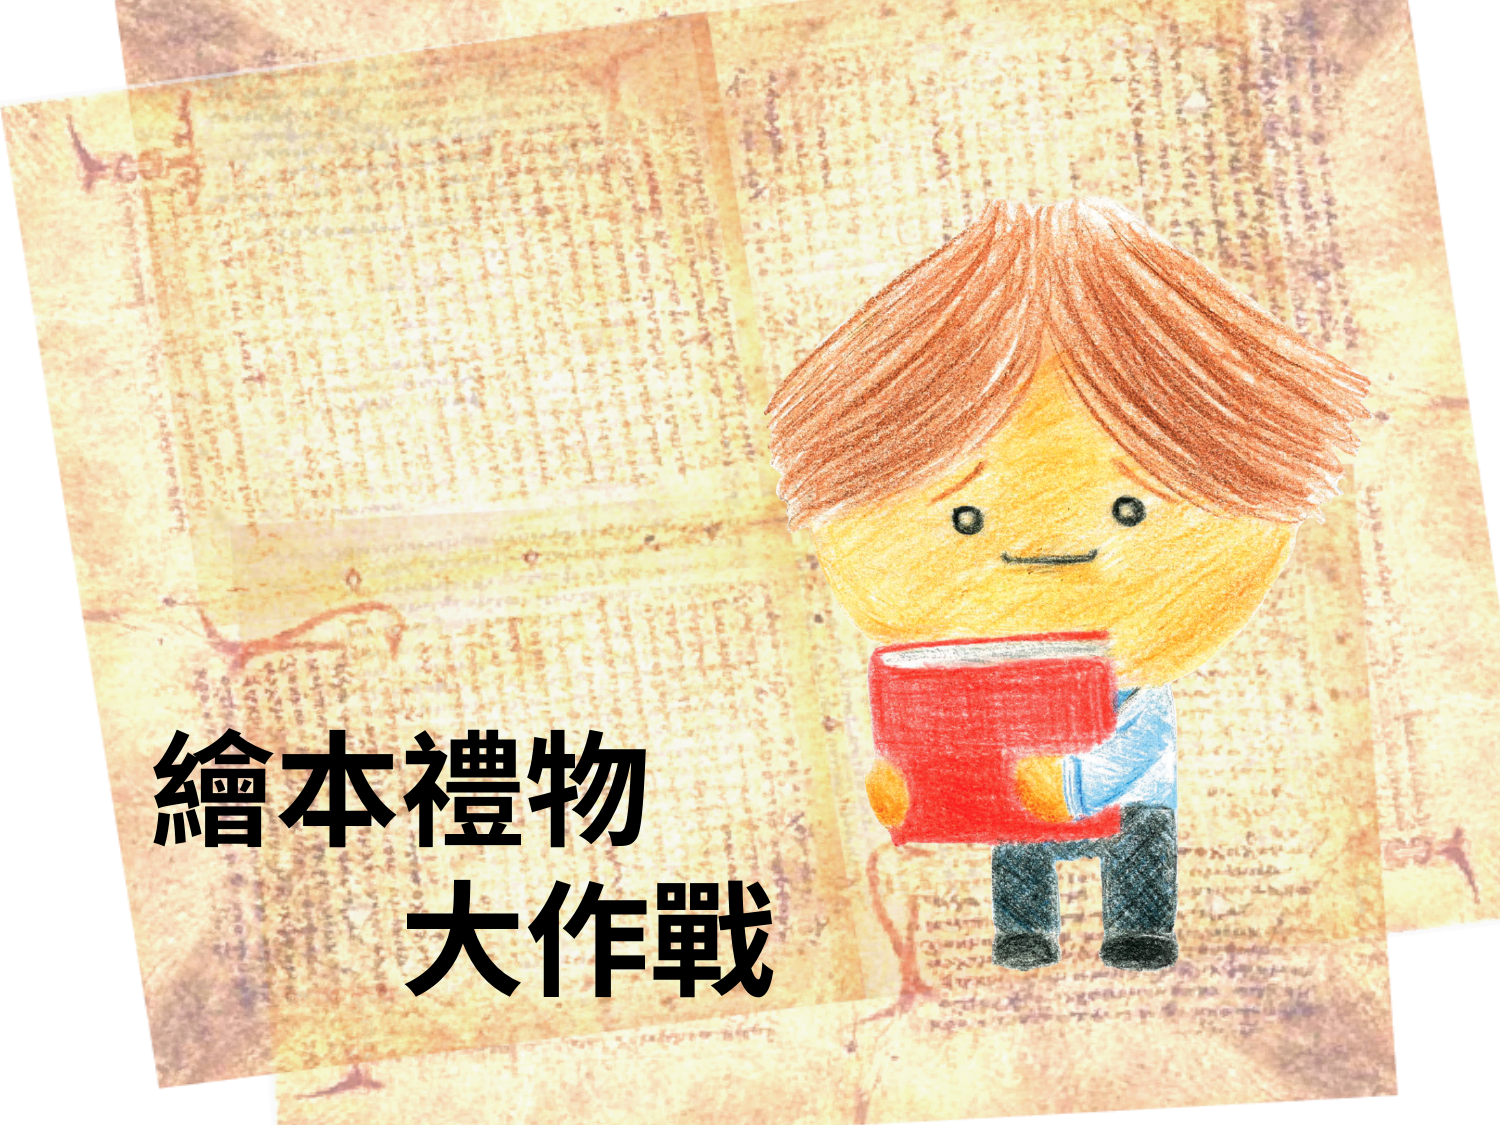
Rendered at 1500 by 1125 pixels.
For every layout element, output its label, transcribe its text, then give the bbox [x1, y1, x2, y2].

title 繪本禮物 大作戰 [135, 704, 750, 946]
picture [0, 0, 1500, 1125]
